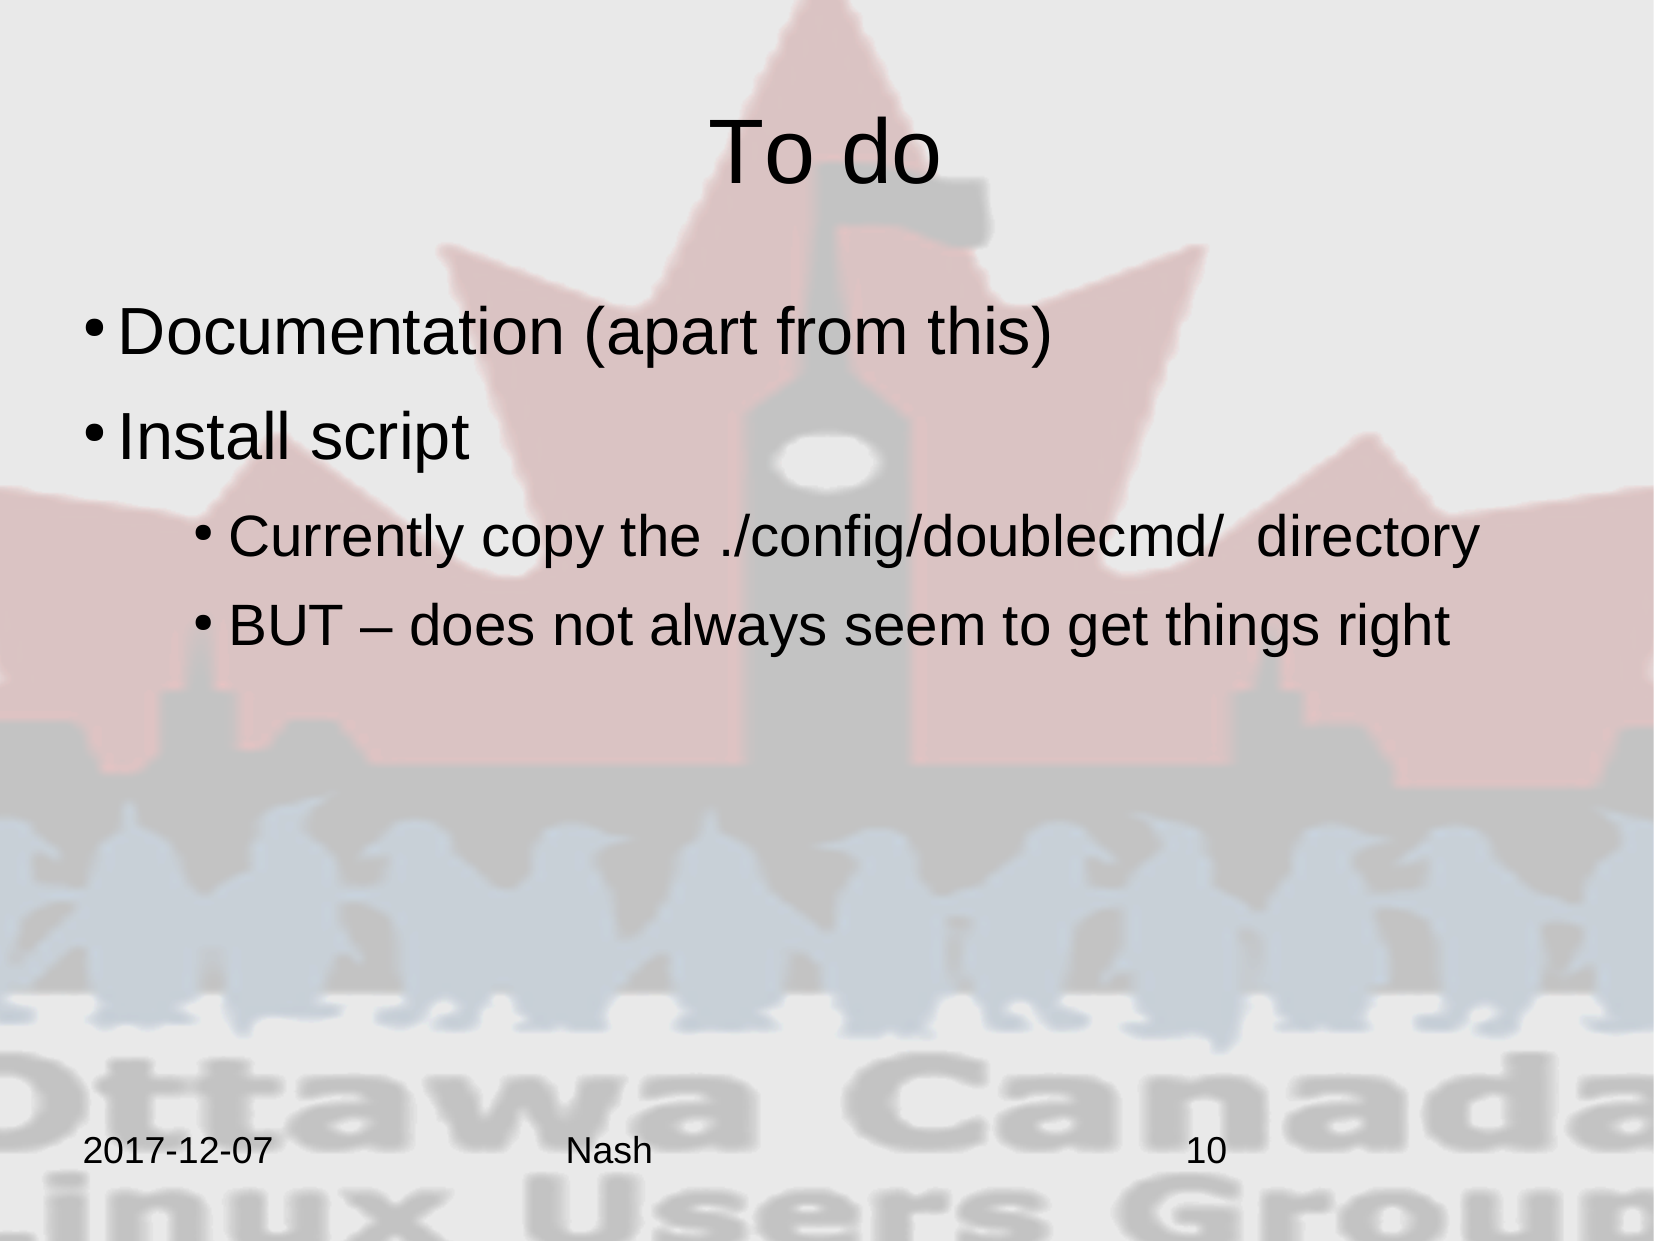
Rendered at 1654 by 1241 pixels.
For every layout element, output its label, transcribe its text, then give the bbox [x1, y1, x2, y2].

picture [0, 0, 1654, 1241]
title To do [82, 49, 1570, 256]
list Documentation (apart from this) Install script Currently copy the ./config/doublecmd/ directory BUT – does not always seem to get things right [82, 290, 1570, 1009]
